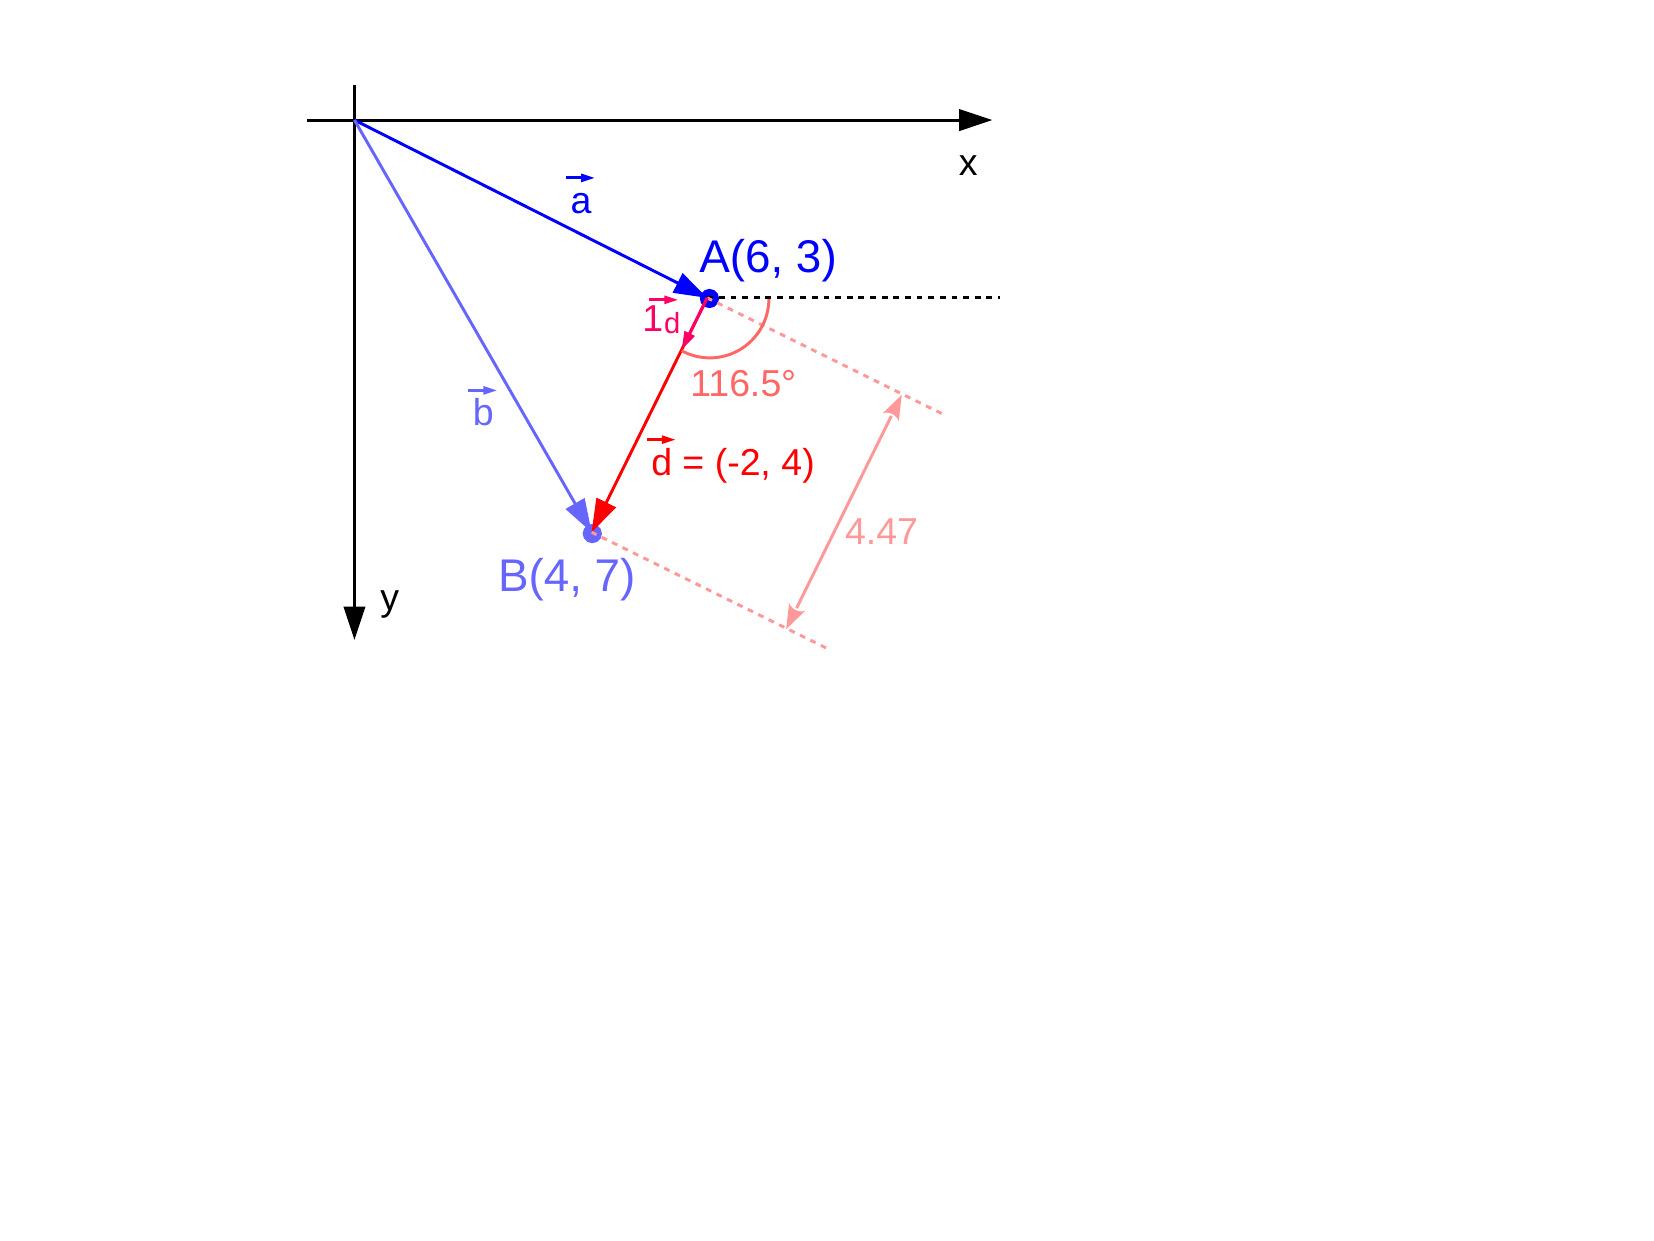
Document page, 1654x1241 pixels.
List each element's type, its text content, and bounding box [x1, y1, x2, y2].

text_box 1 [627, 290, 678, 347]
text_box [699, 288, 719, 309]
text_box a [555, 172, 607, 229]
text_box 4.47 [830, 503, 933, 561]
text_box y [365, 568, 414, 626]
text_box A(6, 3) [684, 223, 921, 290]
text_box d = (-2, 4) [636, 433, 843, 491]
text_box b [458, 384, 509, 442]
text_box [582, 524, 602, 544]
text_box B(4, 7) [483, 543, 720, 610]
text_box x [944, 134, 993, 191]
text_box d [649, 299, 700, 357]
text_box 116.5° [675, 355, 817, 412]
